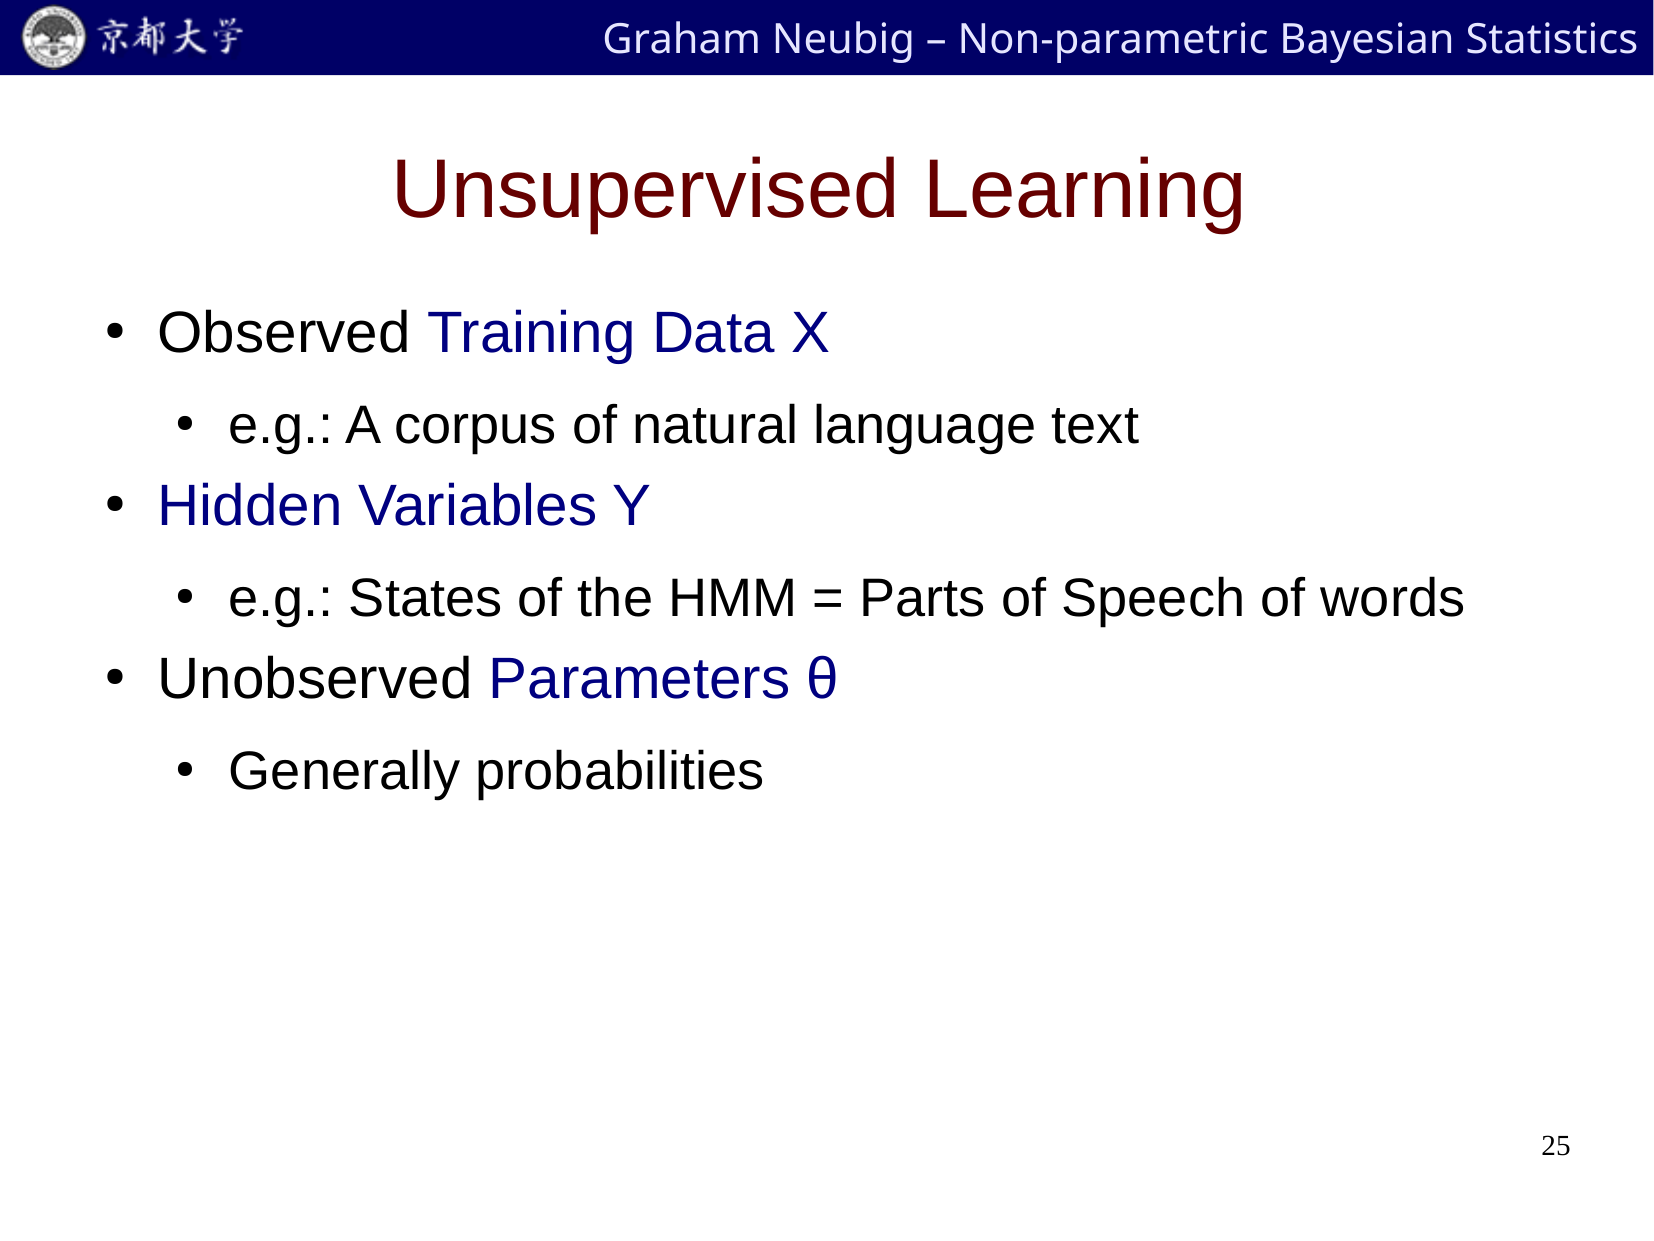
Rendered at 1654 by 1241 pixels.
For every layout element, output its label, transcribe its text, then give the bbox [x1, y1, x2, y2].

title Unsupervised Learning [75, 100, 1564, 277]
list Observed Training Data X e.g.: A corpus of natural language text Hidden Variables Y e.g.: States of the HMM = Parts of Speech of words Unobserved Parameters θ Generally probabilities [86, 300, 1576, 1104]
picture [0, 0, 247, 70]
